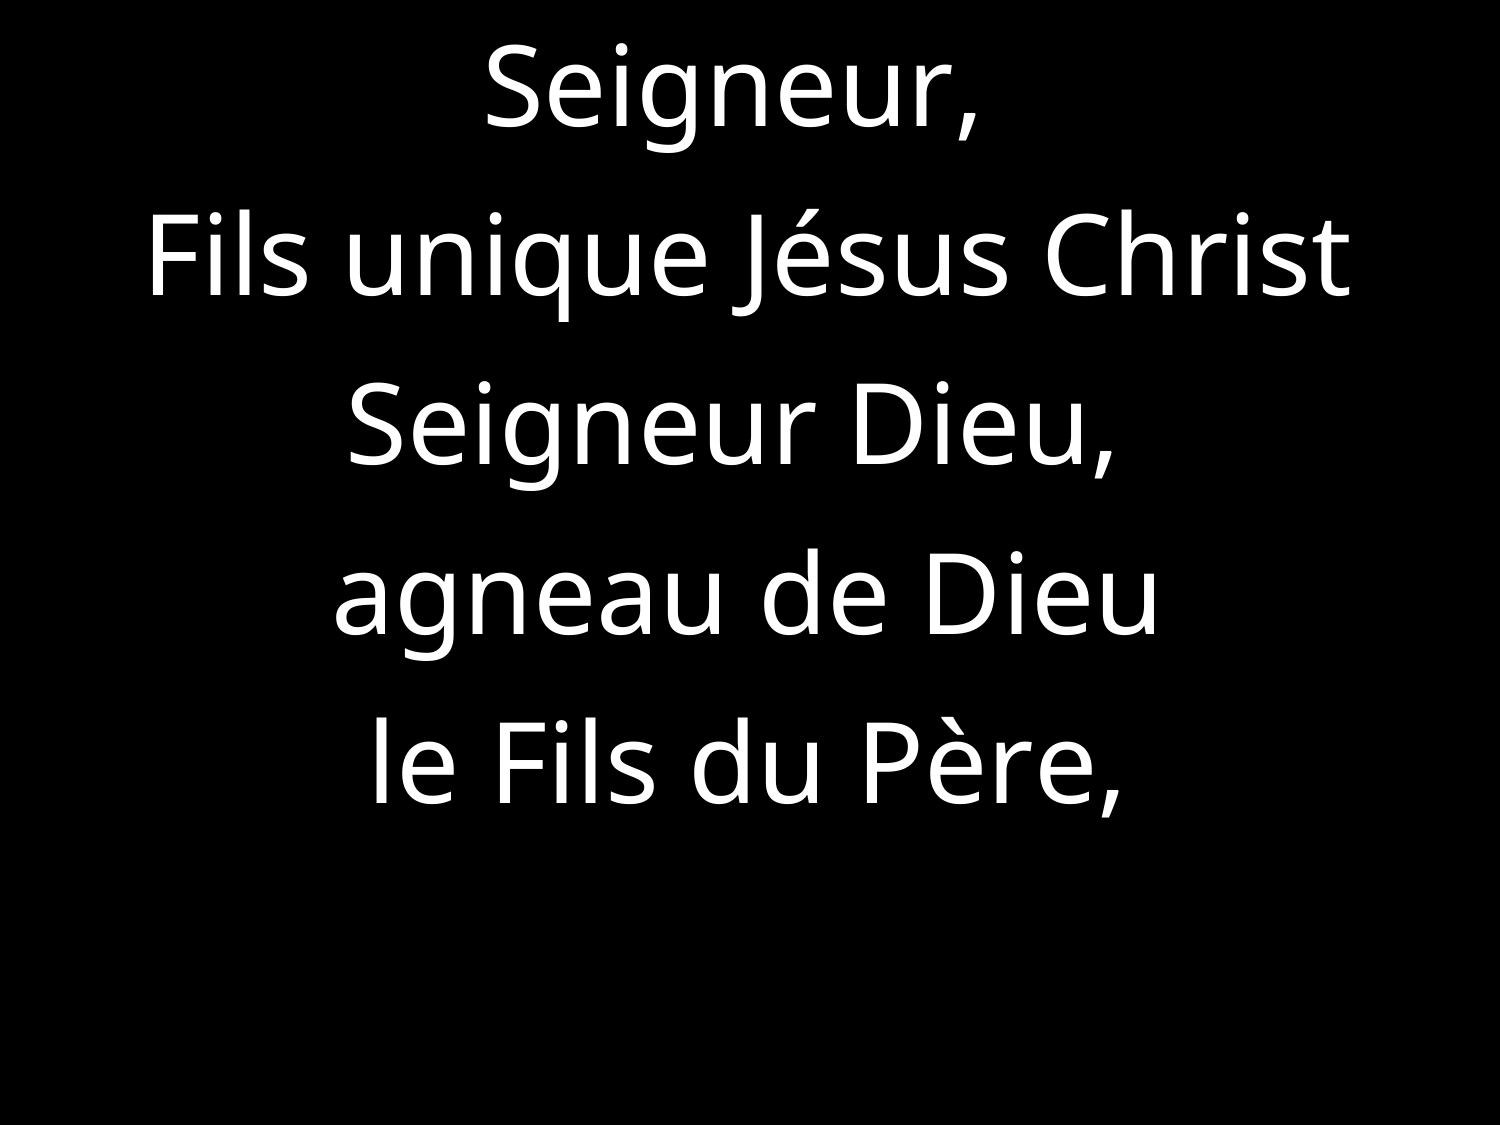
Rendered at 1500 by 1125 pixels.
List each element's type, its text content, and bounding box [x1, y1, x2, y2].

text_box Seigneur, Fils unique Jésus Christ Seigneur Dieu, agneau de Dieu le Fils du Père, [0, 6, 1500, 1125]
